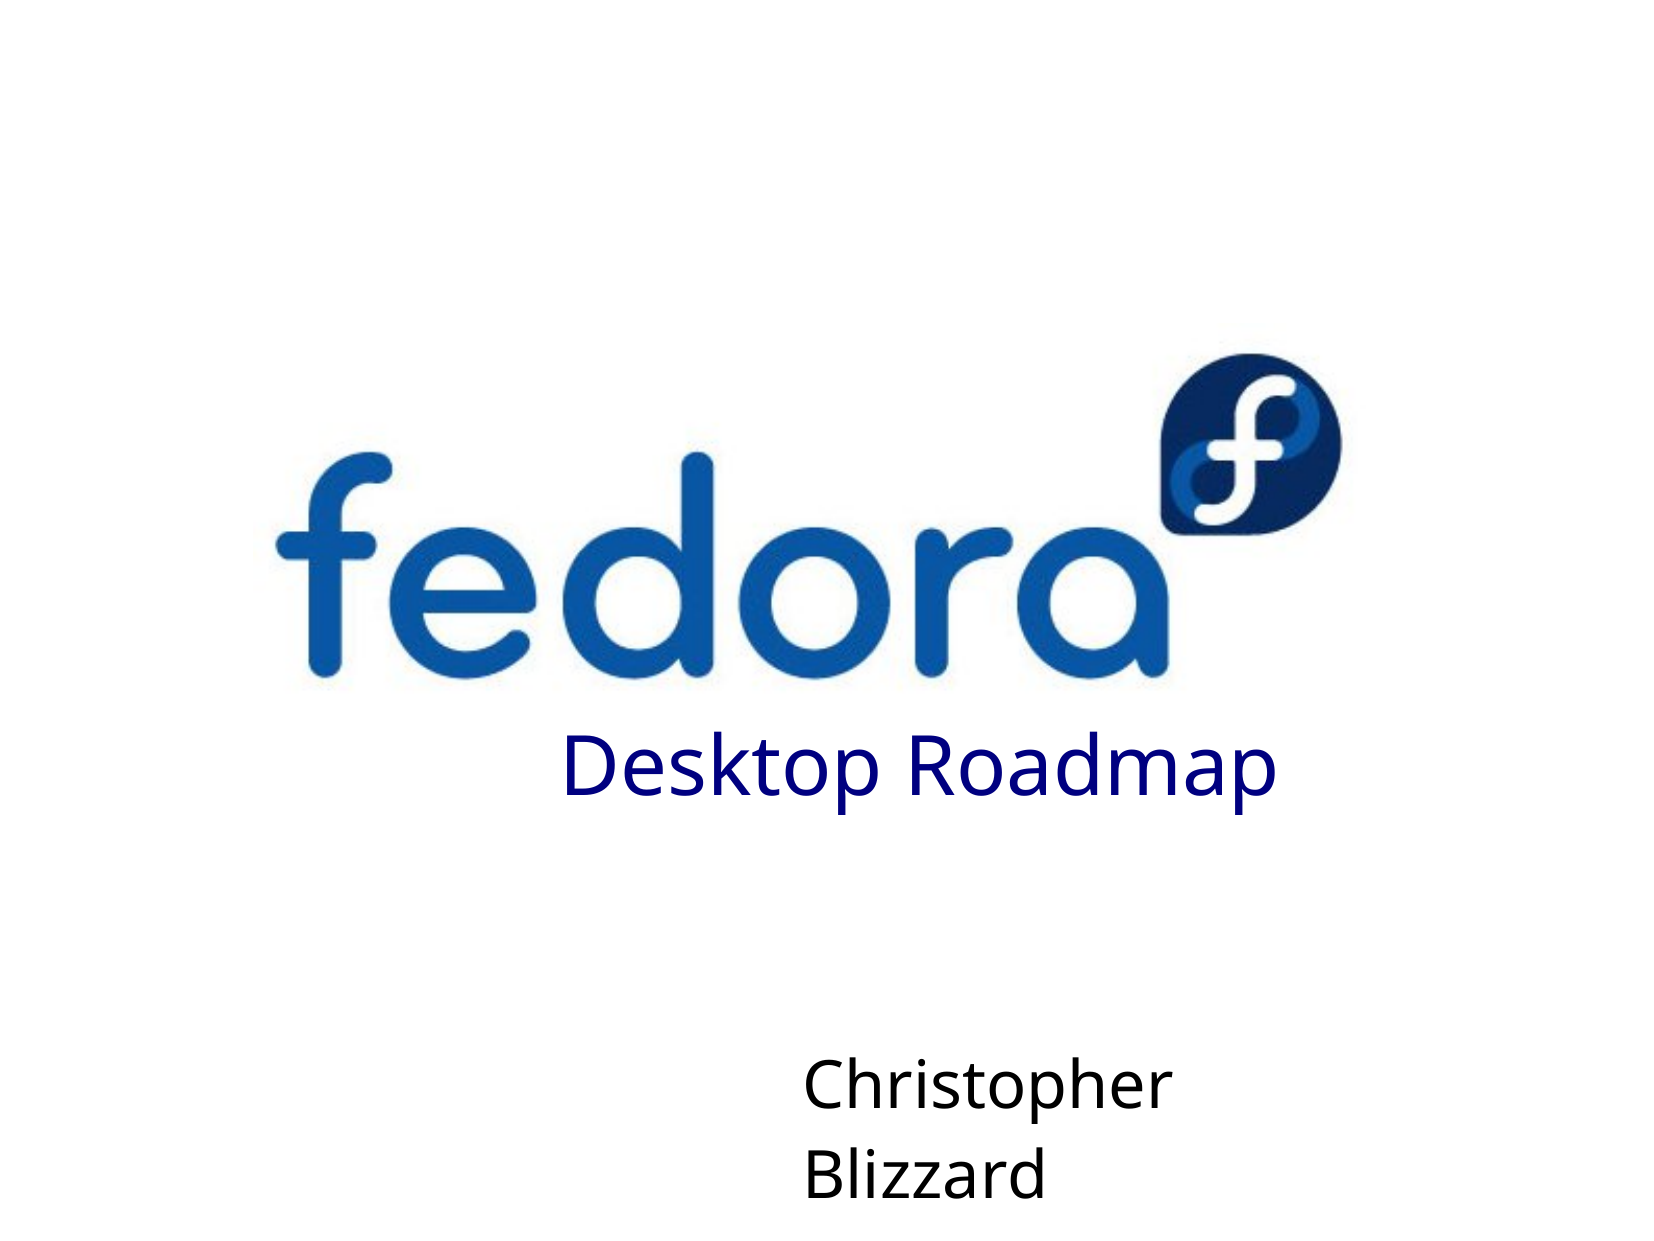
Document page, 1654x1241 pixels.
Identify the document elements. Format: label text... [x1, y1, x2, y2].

text_box Desktop Roadmap [544, 698, 1445, 814]
picture [253, 323, 1370, 737]
text_box Christopher Blizzard [787, 1029, 1426, 1126]
